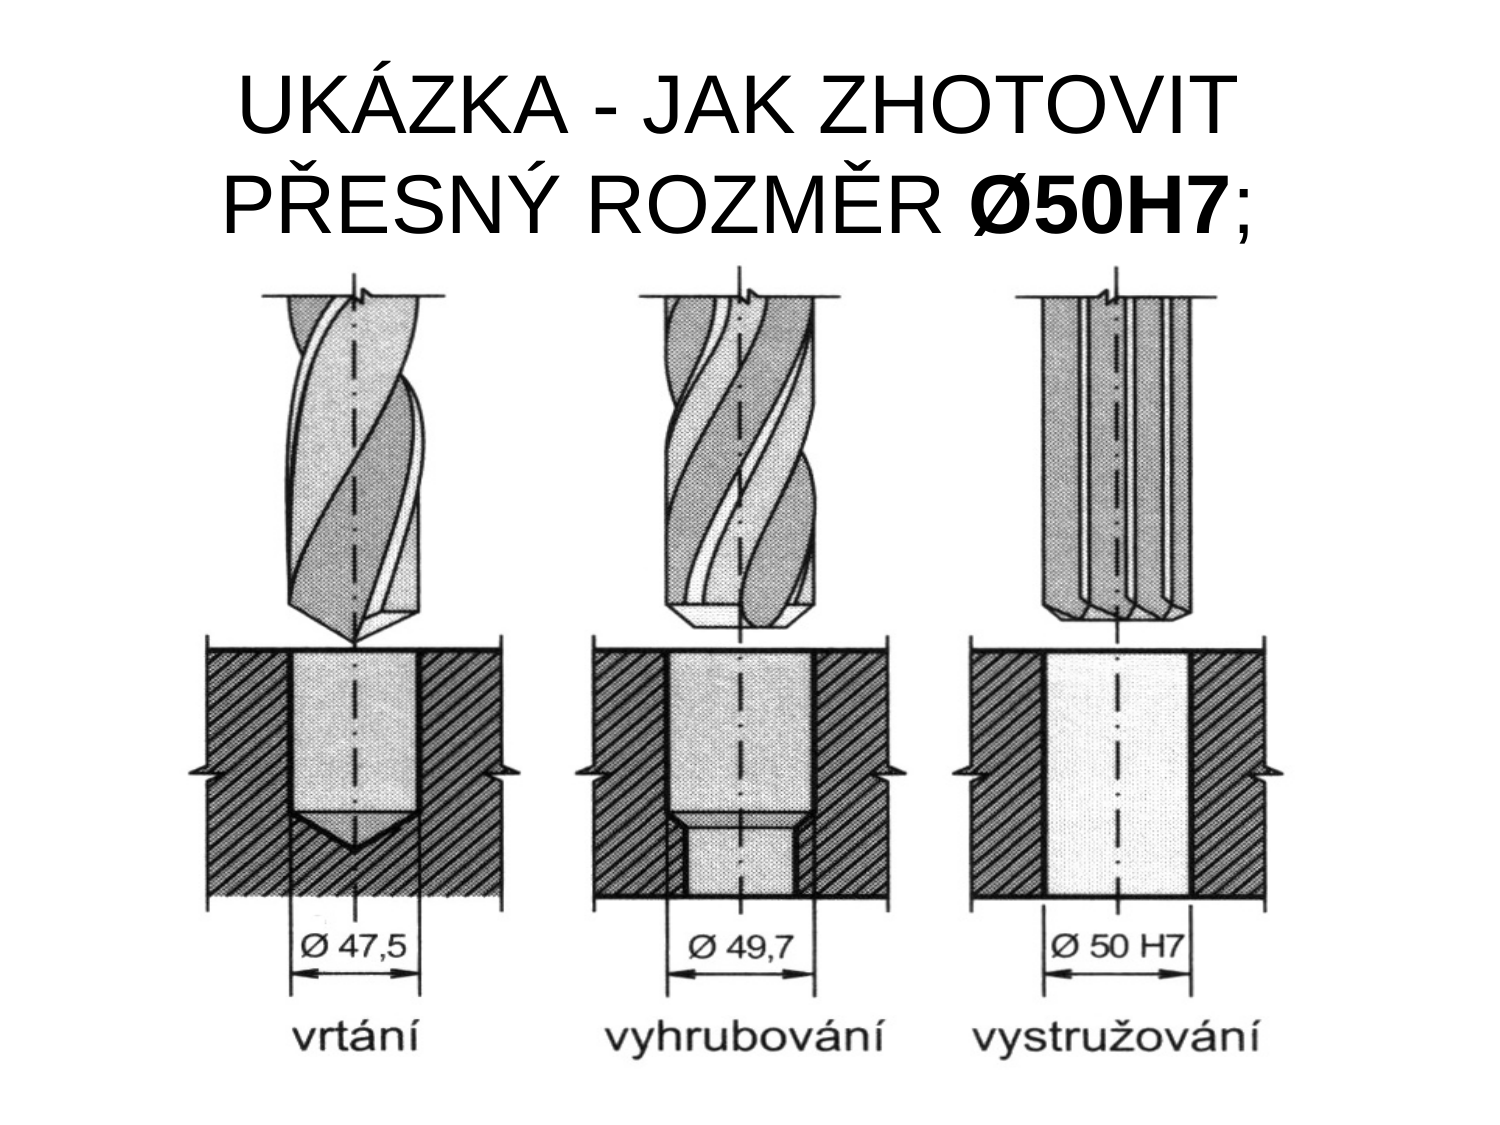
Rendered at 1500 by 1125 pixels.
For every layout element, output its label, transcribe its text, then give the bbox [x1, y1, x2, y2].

title UKÁZKA - JAK ZHOTOVIT PŘESNÝ ROZMĚR Ø50H7; [100, 42, 1376, 218]
picture [112, 255, 1341, 1070]
